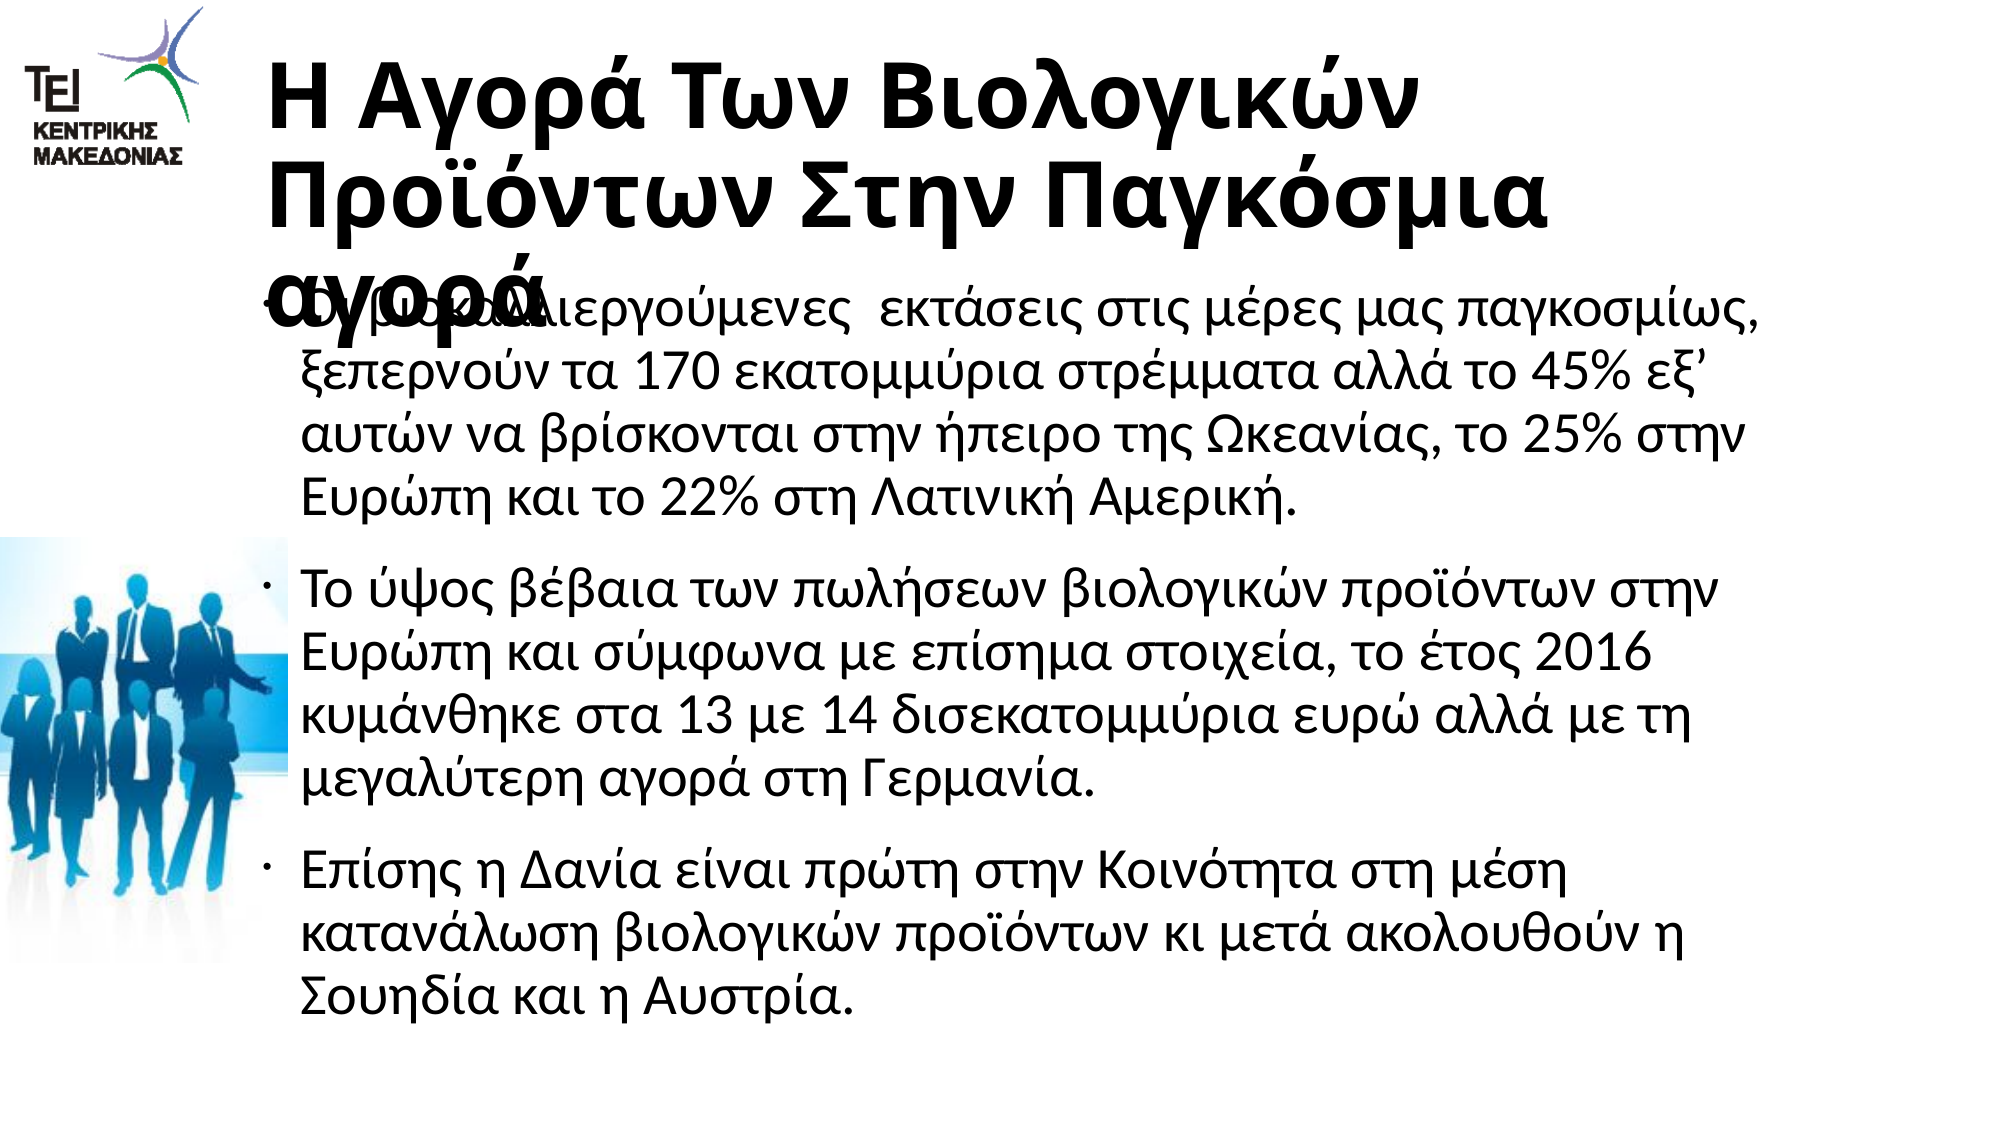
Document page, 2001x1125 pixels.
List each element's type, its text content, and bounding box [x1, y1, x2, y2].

list Οι βιοκαλλιεργούμενες εκτάσεις στις μέρες μας παγκοσμίως, ξεπερνούν τα 170 εκατομμύρια στρέμματα αλλά το 45% εξ’ αυτών να βρίσκονται στην ήπειρο της Ωκεανίας, το 25% στην Ευρώπη και το 22% στη Λατινική Αμερική. Το ύψος βέβαια των πωλήσεων βιολογικών προϊόντων στην Ευρώπη και σύμφωνα με επίσημα στοιχεία, το έτος 2016 κυμάνθηκε στα 13 με 14 δισεκατομμύρια ευρώ αλλά με τη μεγαλύτερη αγορά στη Γερμανία. Επίσης η Δανία είναι πρώτη στην Κοινότητα στη μέση κατανάλωση βιολογικών προϊόντων κι μετά ακολουθούν η Σουηδία και η Αυστρία. [247, 268, 1861, 1042]
picture [0, 0, 135, 169]
picture [0, 537, 247, 963]
title Η Αγορά Των Βιολογικών Προϊόντων Στην Παγκόσμια αγορά [249, 41, 1863, 192]
